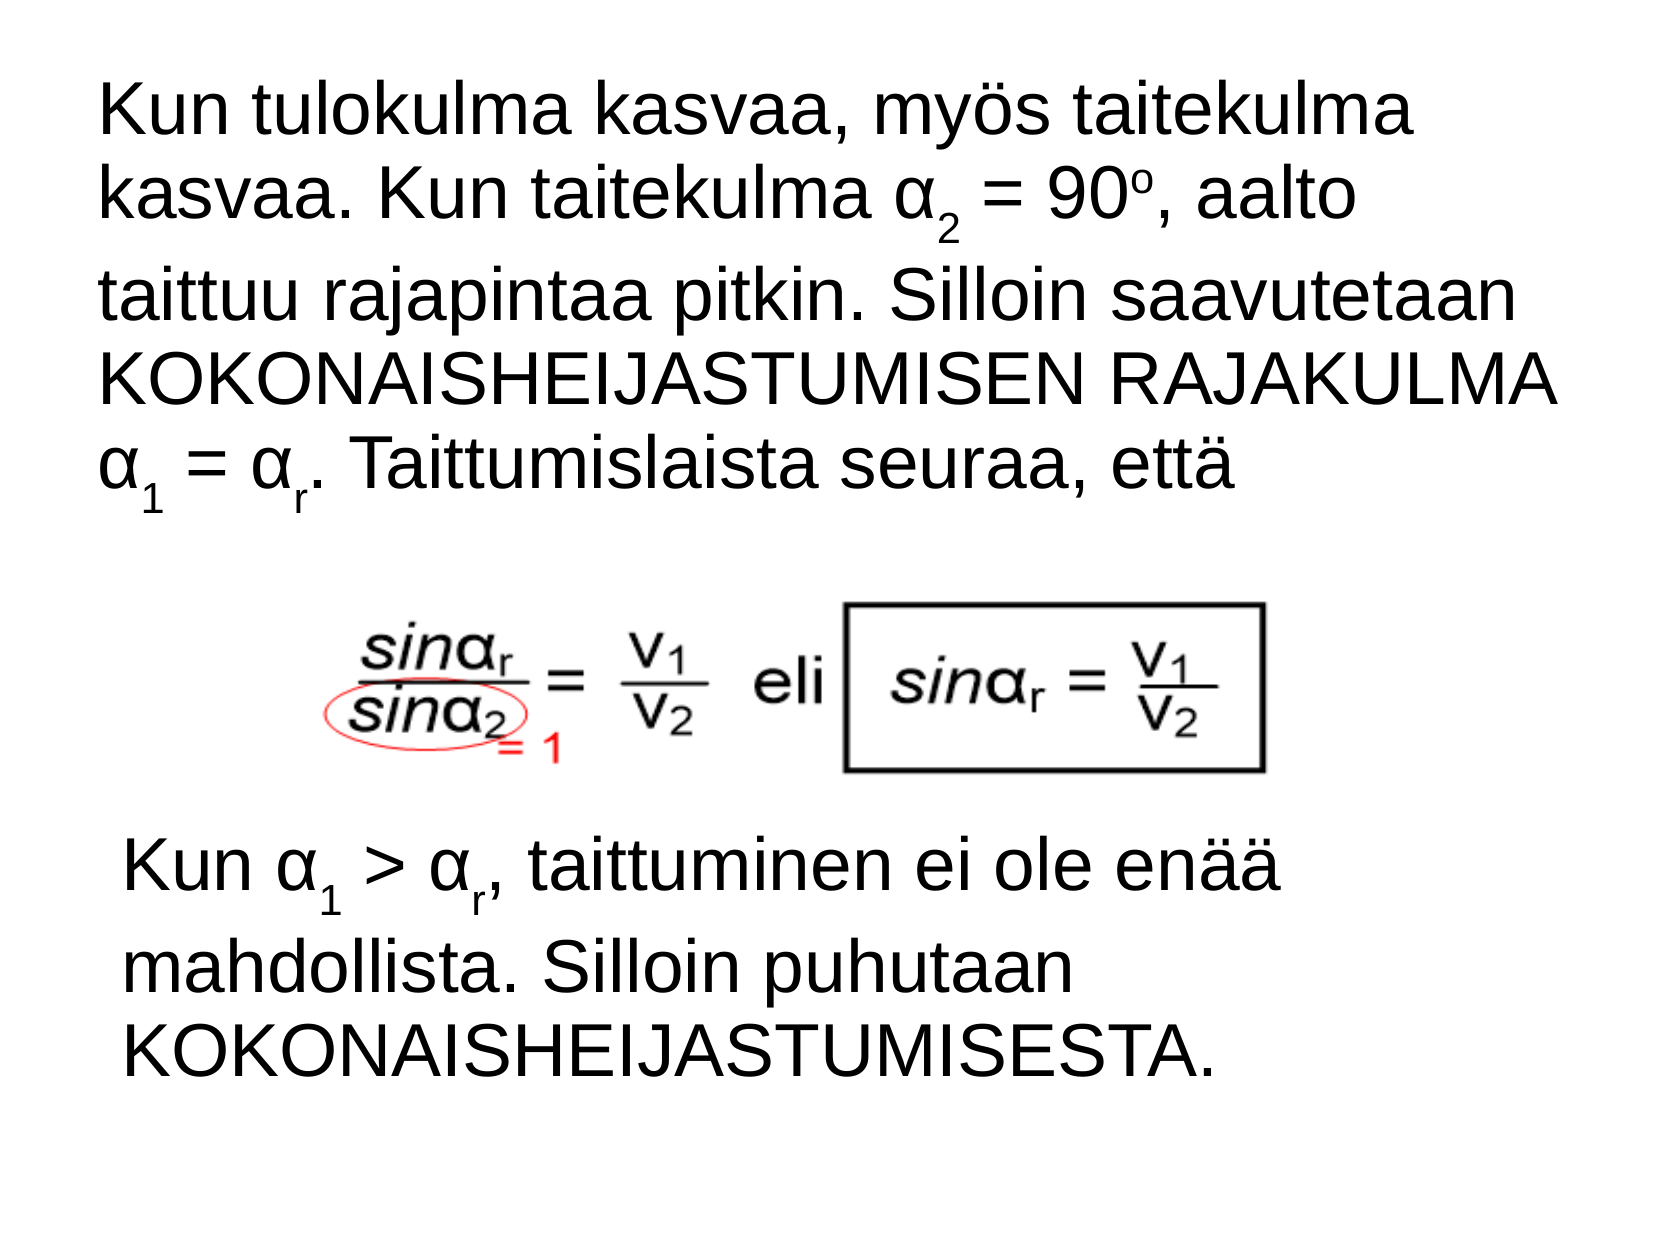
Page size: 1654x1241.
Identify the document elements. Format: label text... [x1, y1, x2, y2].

text_box Kun tulokulma kasvaa, myös taitekulma kasvaa. Kun taitekulma α2 = 90o, aalto taittuu rajapintaa pitkin. Silloin saavutetaan KOKONAISHEIJASTUMISEN RAJAKULMA α1 = αr. Taittumislaista seuraa, että [82, 59, 1607, 530]
text_box Kun α1 > αr, taittuminen ei ole enää mahdollista. Silloin puhutaan KOKONAISHEIJASTUMISESTA. [106, 814, 1371, 1100]
picture [288, 564, 1312, 804]
